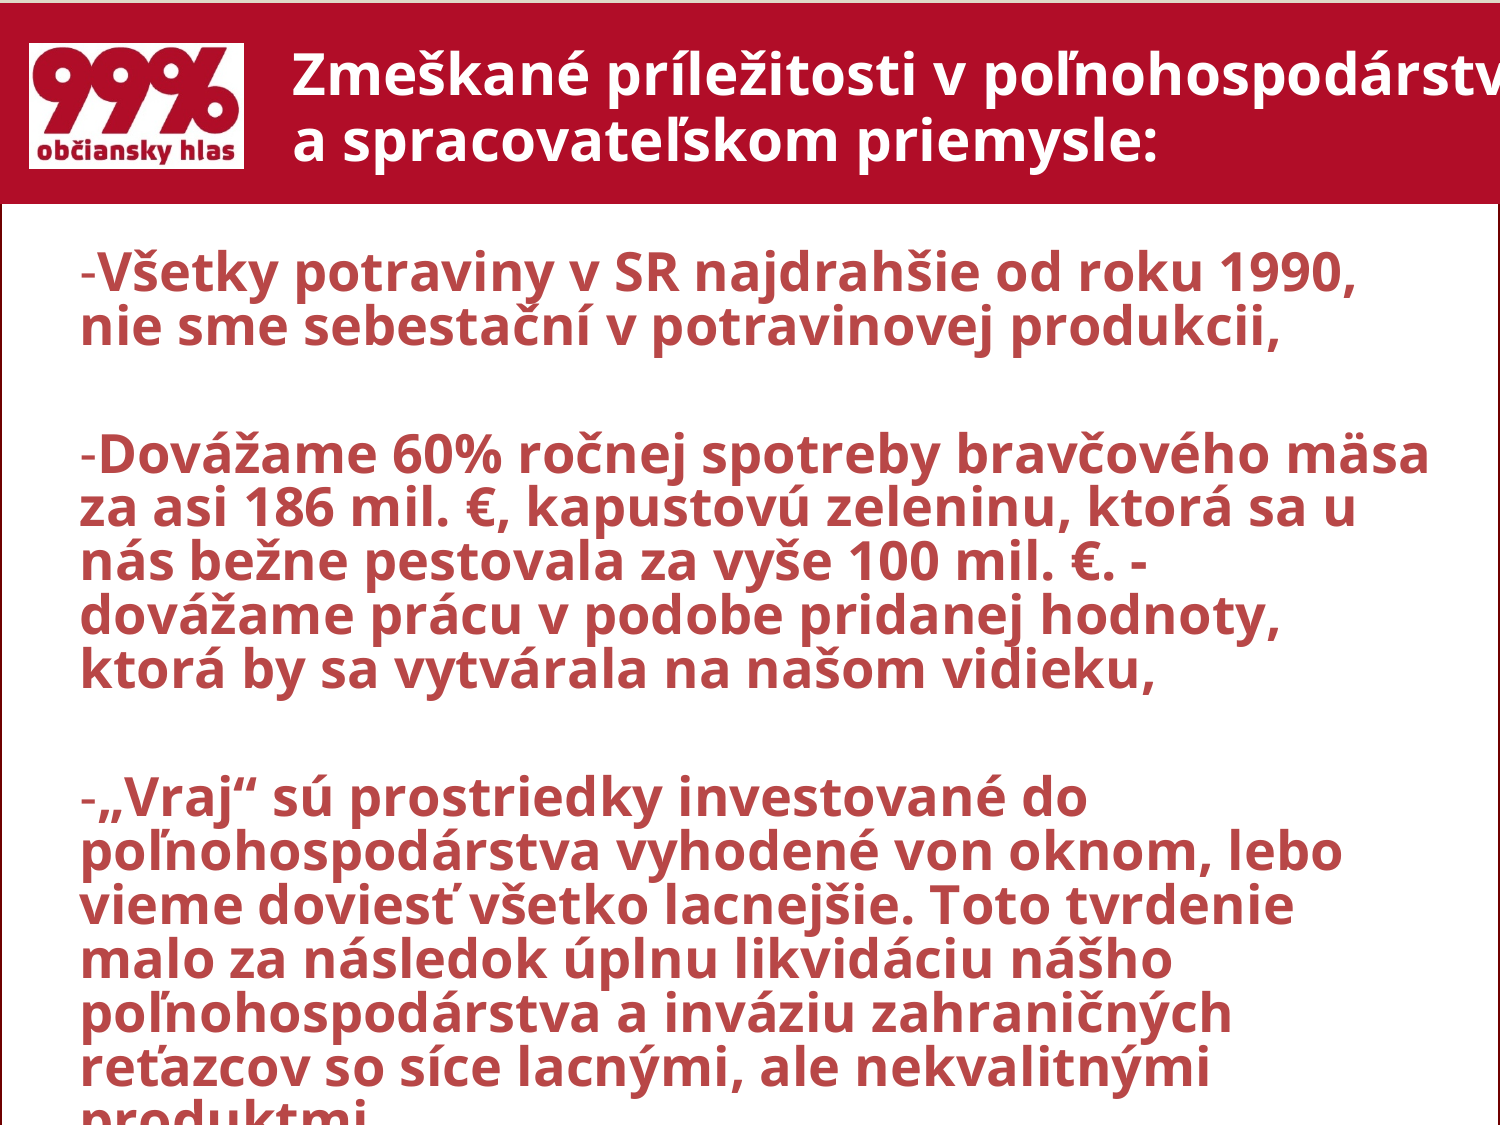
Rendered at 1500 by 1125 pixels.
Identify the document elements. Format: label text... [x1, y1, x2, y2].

text_box Všetky potraviny v SR najdrahšie od roku 1990, nie sme sebestační v potravinovej produkcii, Dovážame 60% ročnej spotreby bravčového mäsa za asi 186 mil. €, kapustovú zeleninu, ktorá sa u nás bežne pestovala za vyše 100 mil. €. - dovážame prácu v podobe pridanej hodnoty, ktorá by sa vytvárala na našom vidieku, „Vraj“ sú prostriedky investované do poľnohospodárstva vyhodené von oknom, lebo vieme doviesť všetko lacnejšie. Toto tvrdenie malo za následok úplnu likvidáciu nášho poľnohospodárstva a inváziu zahraničných reťazcov so síce lacnými, ale nekvalitnými produktmi, - Stali sme sa skladiskom potravinového odpadu EÚ. [64, 243, 1447, 1042]
text_box [330, 1116, 340, 1125]
text_box [183, 1116, 194, 1125]
picture [0, 3, 1500, 204]
text_box [0, 204, 1500, 1125]
text_box [311, 1116, 322, 1125]
text_box [91, 1116, 103, 1125]
text_box [149, 1116, 161, 1125]
text_box Zmeškané príležitosti v poľnohospodárstve a spracovateľskom priemysle: [277, 47, 1500, 244]
